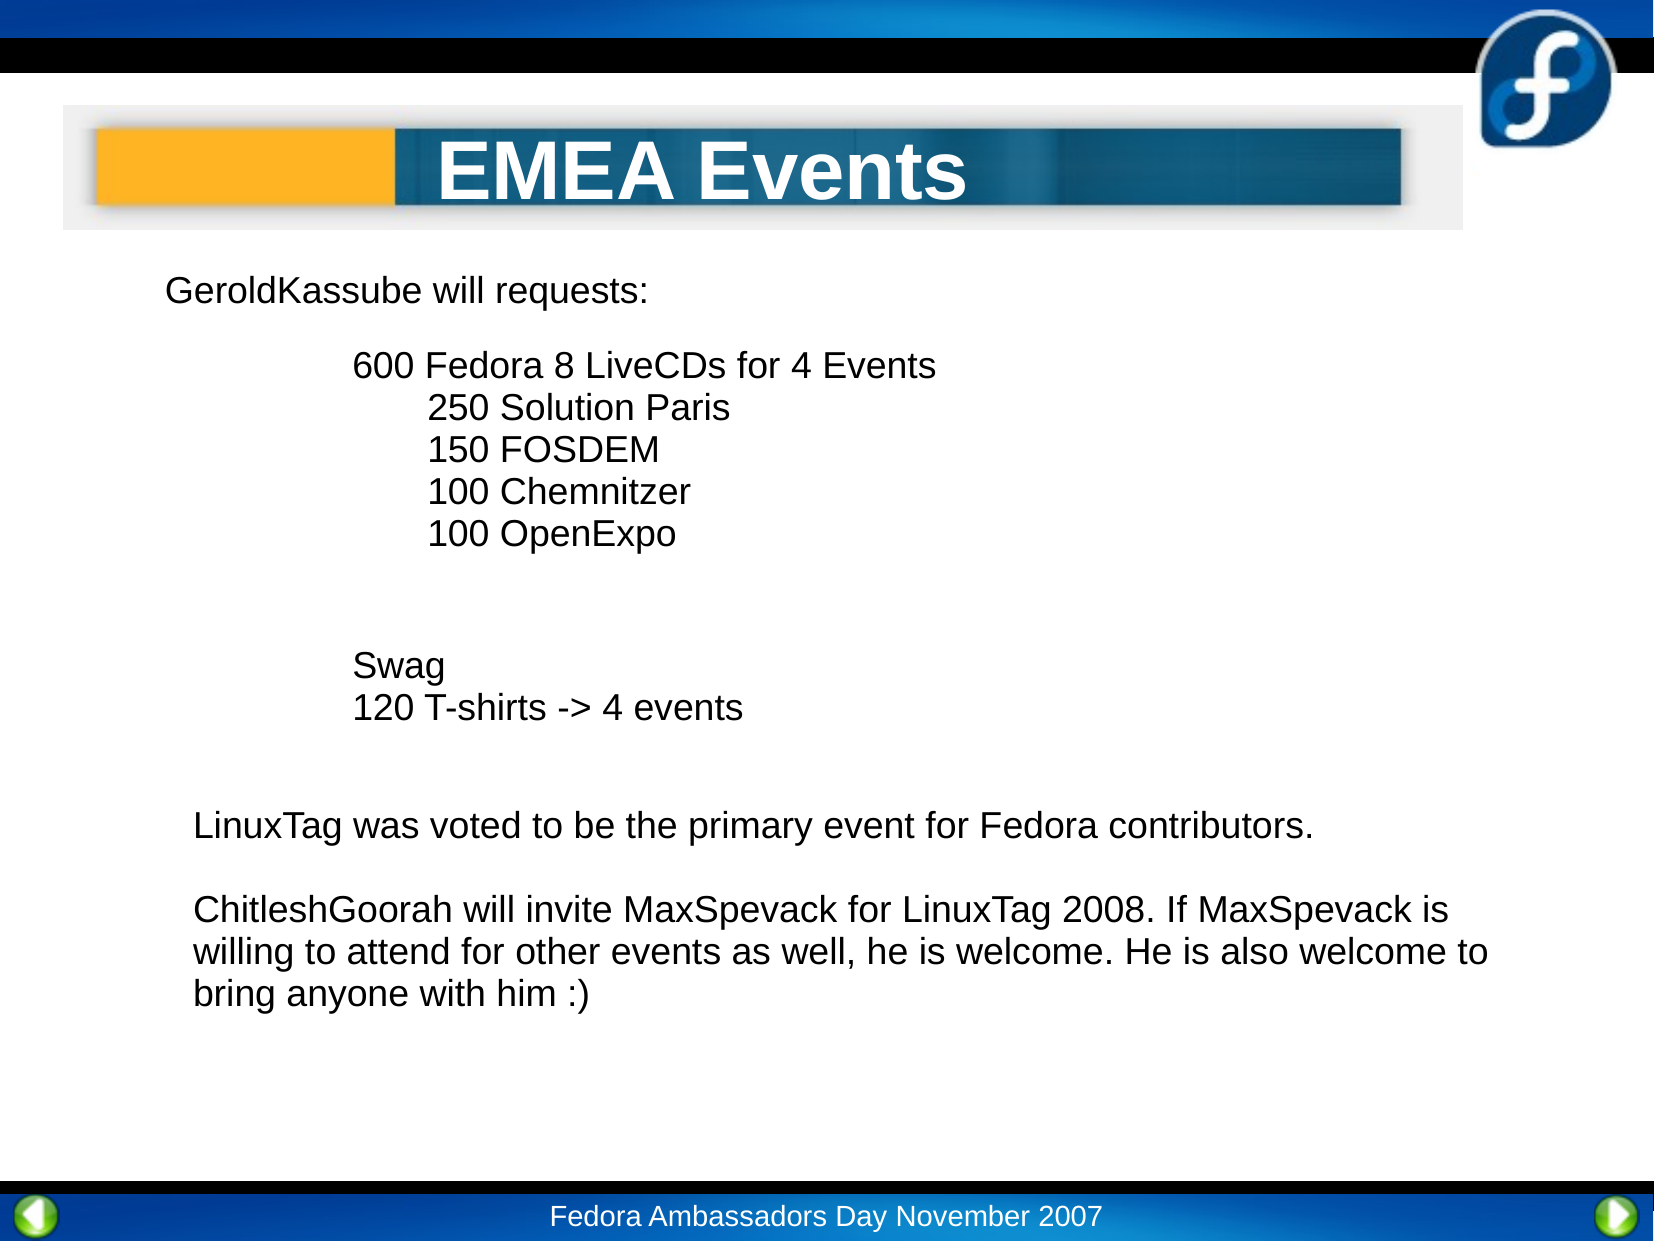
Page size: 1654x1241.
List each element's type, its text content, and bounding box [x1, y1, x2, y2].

picture [0, 1194, 1654, 1241]
picture [1058, 1208, 1066, 1220]
picture [1008, 1212, 1016, 1217]
picture [1074, 1208, 1082, 1223]
text_box Swag 120 T-shirts -> 4 events [337, 637, 1051, 737]
picture [0, 0, 1654, 251]
text_box 600 Fedora 8 LiveCDs for 4 Events 250 Solution Paris 150 FOSDEM 100 Chemnitzer 100 OpenExpo [337, 337, 1238, 563]
text_box GeroldKassube will requests: [150, 262, 751, 320]
text_box EMEA Events [421, 117, 985, 226]
text_box LinuxTag was voted to be the primary event for Fedora contributors. ChitleshGoorah will invite MaxSpevack for LinuxTag 2008. If MaxSpevack is willing to attend for other events as well, he is welcome. He is also welcome to bring anyone with him :) [178, 796, 1505, 1022]
